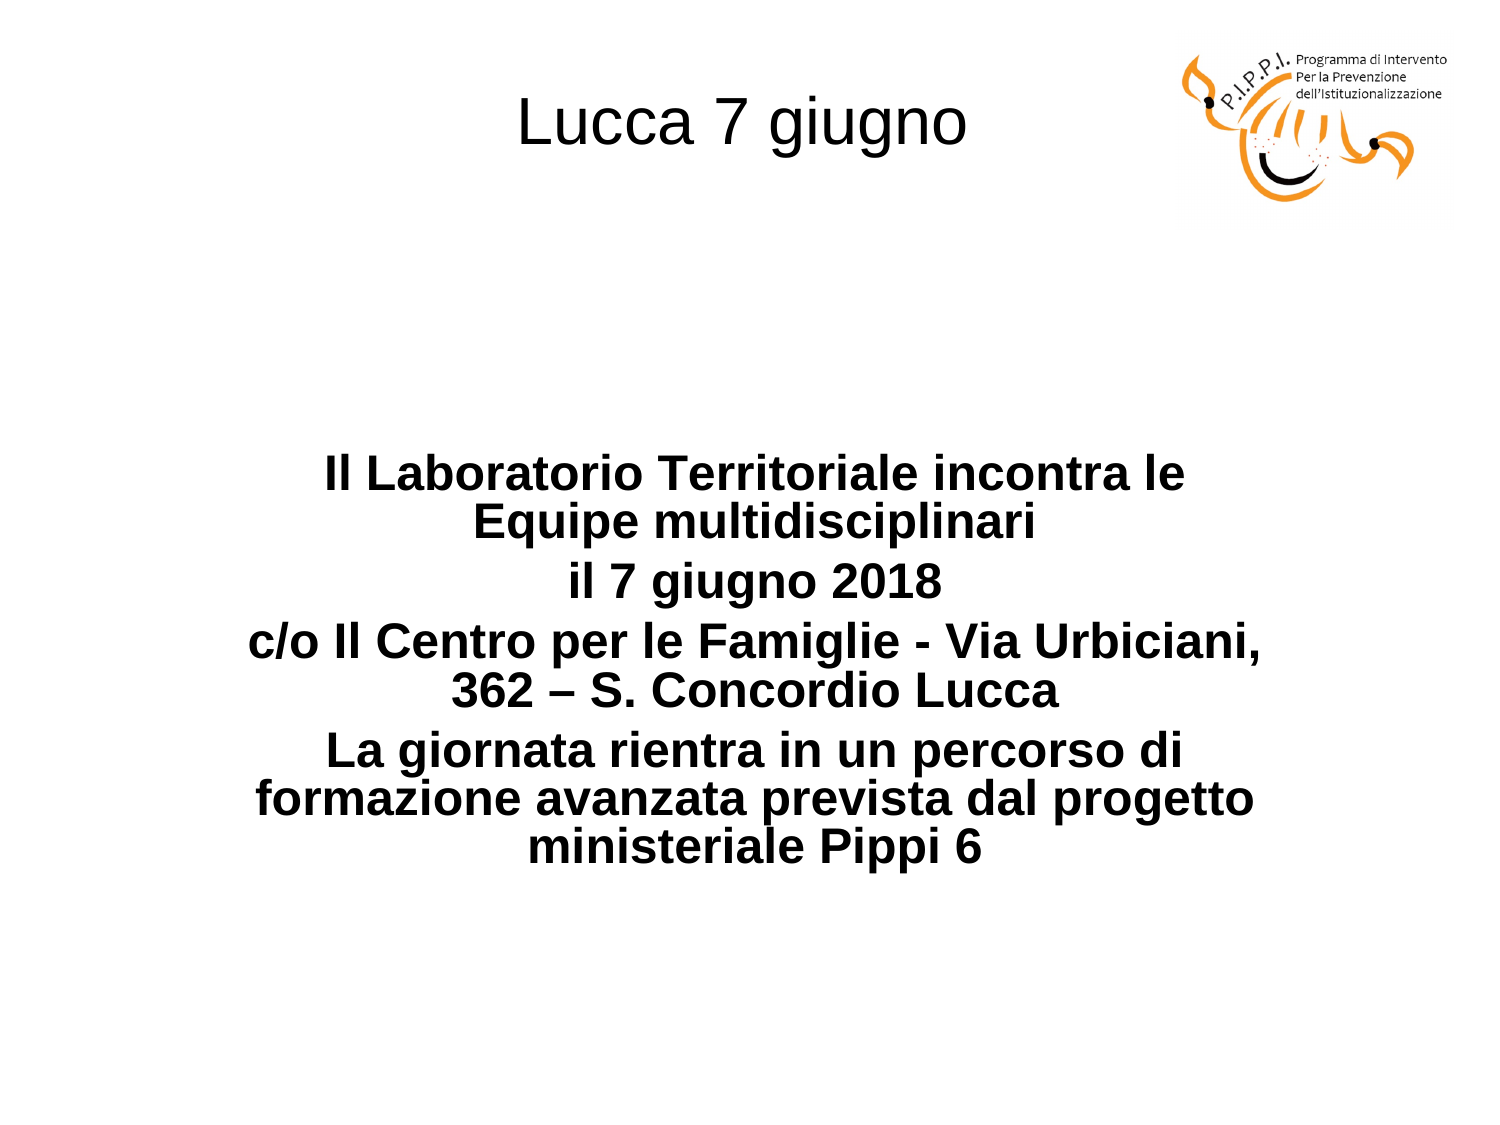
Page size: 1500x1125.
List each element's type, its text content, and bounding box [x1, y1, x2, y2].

picture [1418, 30, 1454, 230]
text_box Il Laboratorio Territoriale incontra le Equipe multidisciplinari il 7 giugno 2018 c/o Il Centro per le Famiglie - Via Urbiciani, 362 – S. Concordio Lucca La giornata rientra in un percorso di formazione avanzata prevista dal progetto ministeriale Pippi 6 [230, 444, 1281, 882]
title Lucca 7 giugno [67, 0, 1418, 237]
